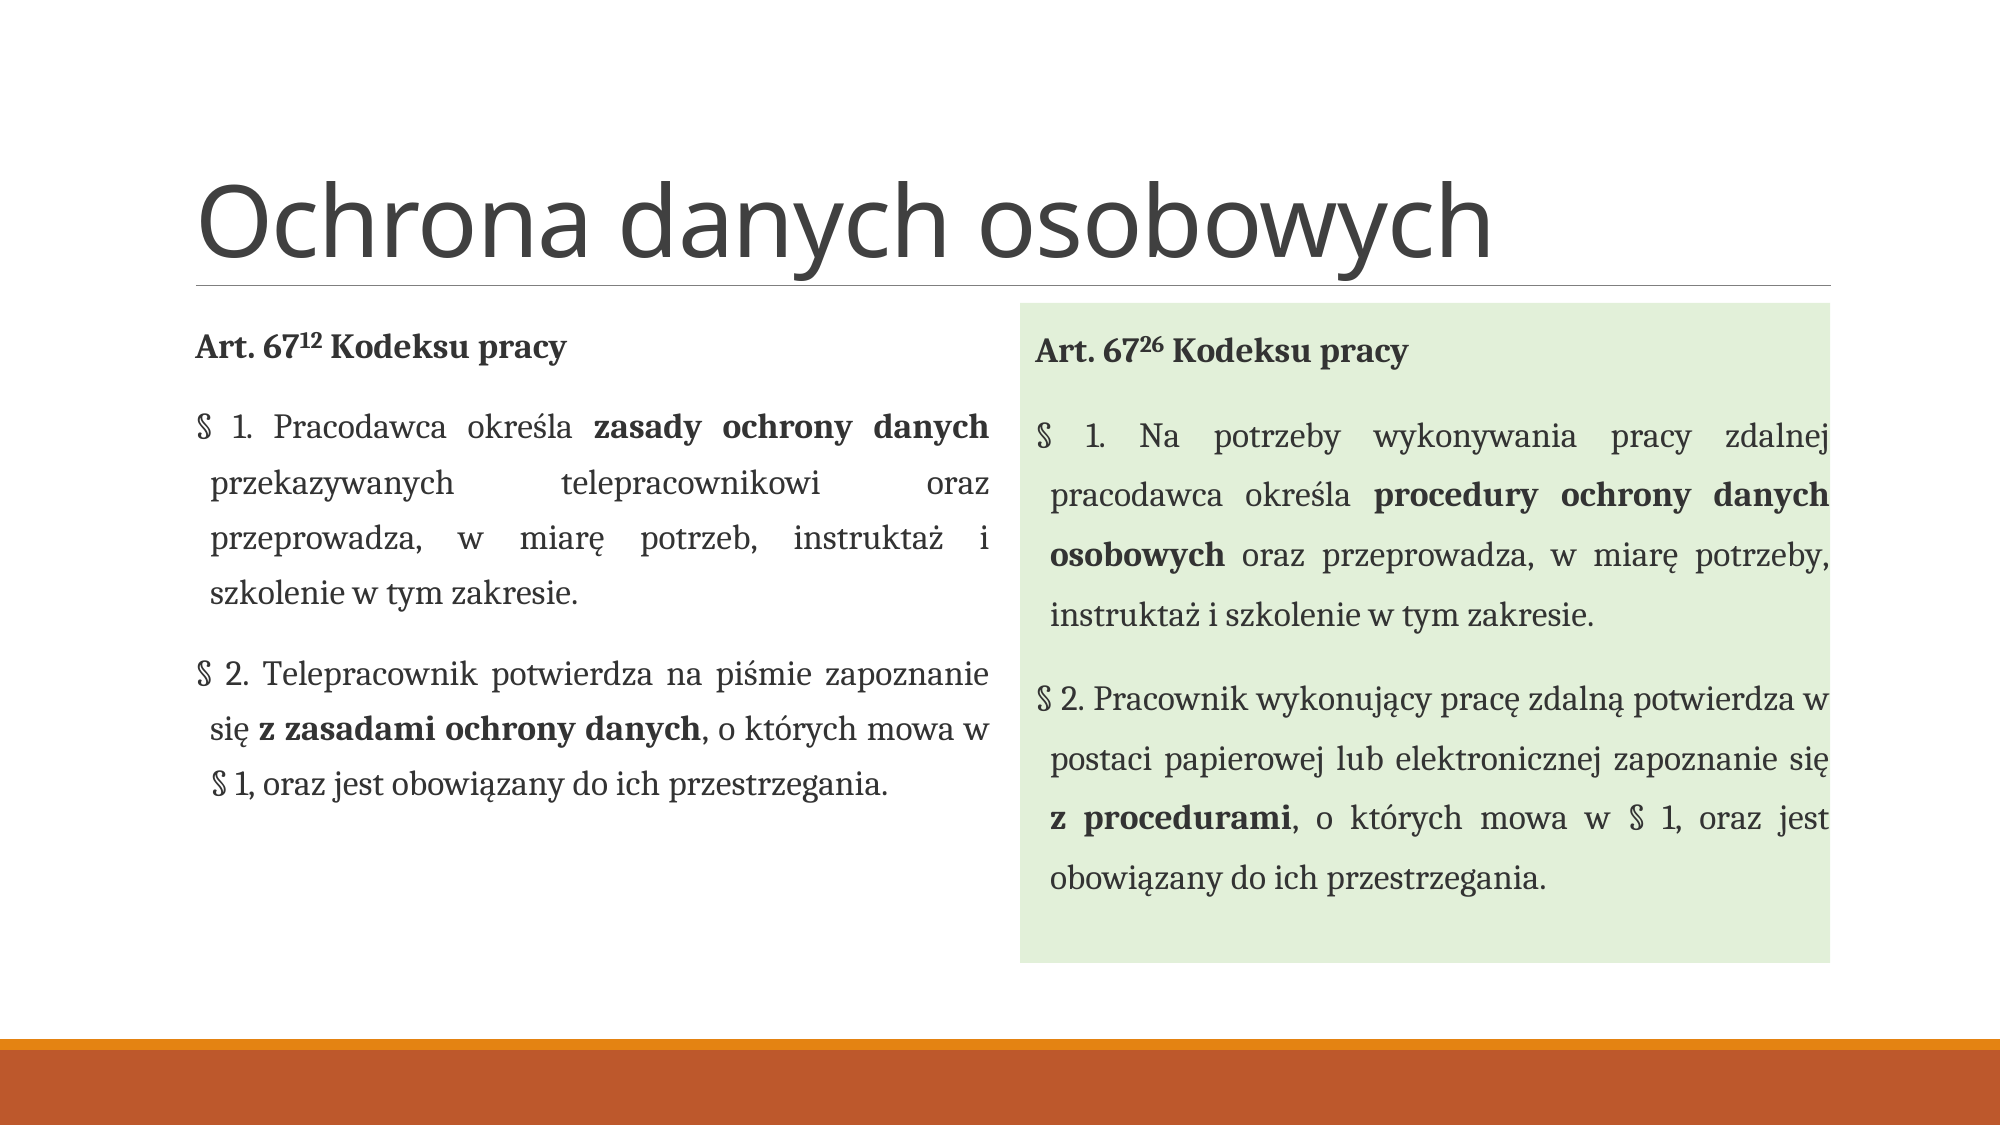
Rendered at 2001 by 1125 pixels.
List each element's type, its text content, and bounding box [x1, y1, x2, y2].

list Art. 6712 Kodeksu pracy § 1. Pracodawca określa zasady ochrony danych przekazywanych telepracownikowi oraz przeprowadza, w miarę potrzeb, instruktaż i szkolenie w tym zakresie. § 2. Telepracownik potwierdza na piśmie zapoznanie się z zasadami ochrony danych, o których mowa w § 1, oraz jest obowiązany do ich przestrzegania. [180, 302, 991, 963]
list Art. 6726 Kodeksu pracy § 1. Na potrzeby wykonywania pracy zdalnej pracodawca określa procedury ochrony danych osobowych oraz przeprowadza, w miarę potrzeby, instruktaż i szkolenie w tym zakresie. § 2. Pracownik wykonujący pracę zdalną potwierdza w postaci papierowej lub elektronicznej zapoznanie się z procedurami, o których mowa w § 1, oraz jest obowiązany do ich przestrzegania. [1020, 302, 1831, 963]
title Ochrona danych osobowych [180, 47, 1831, 286]
